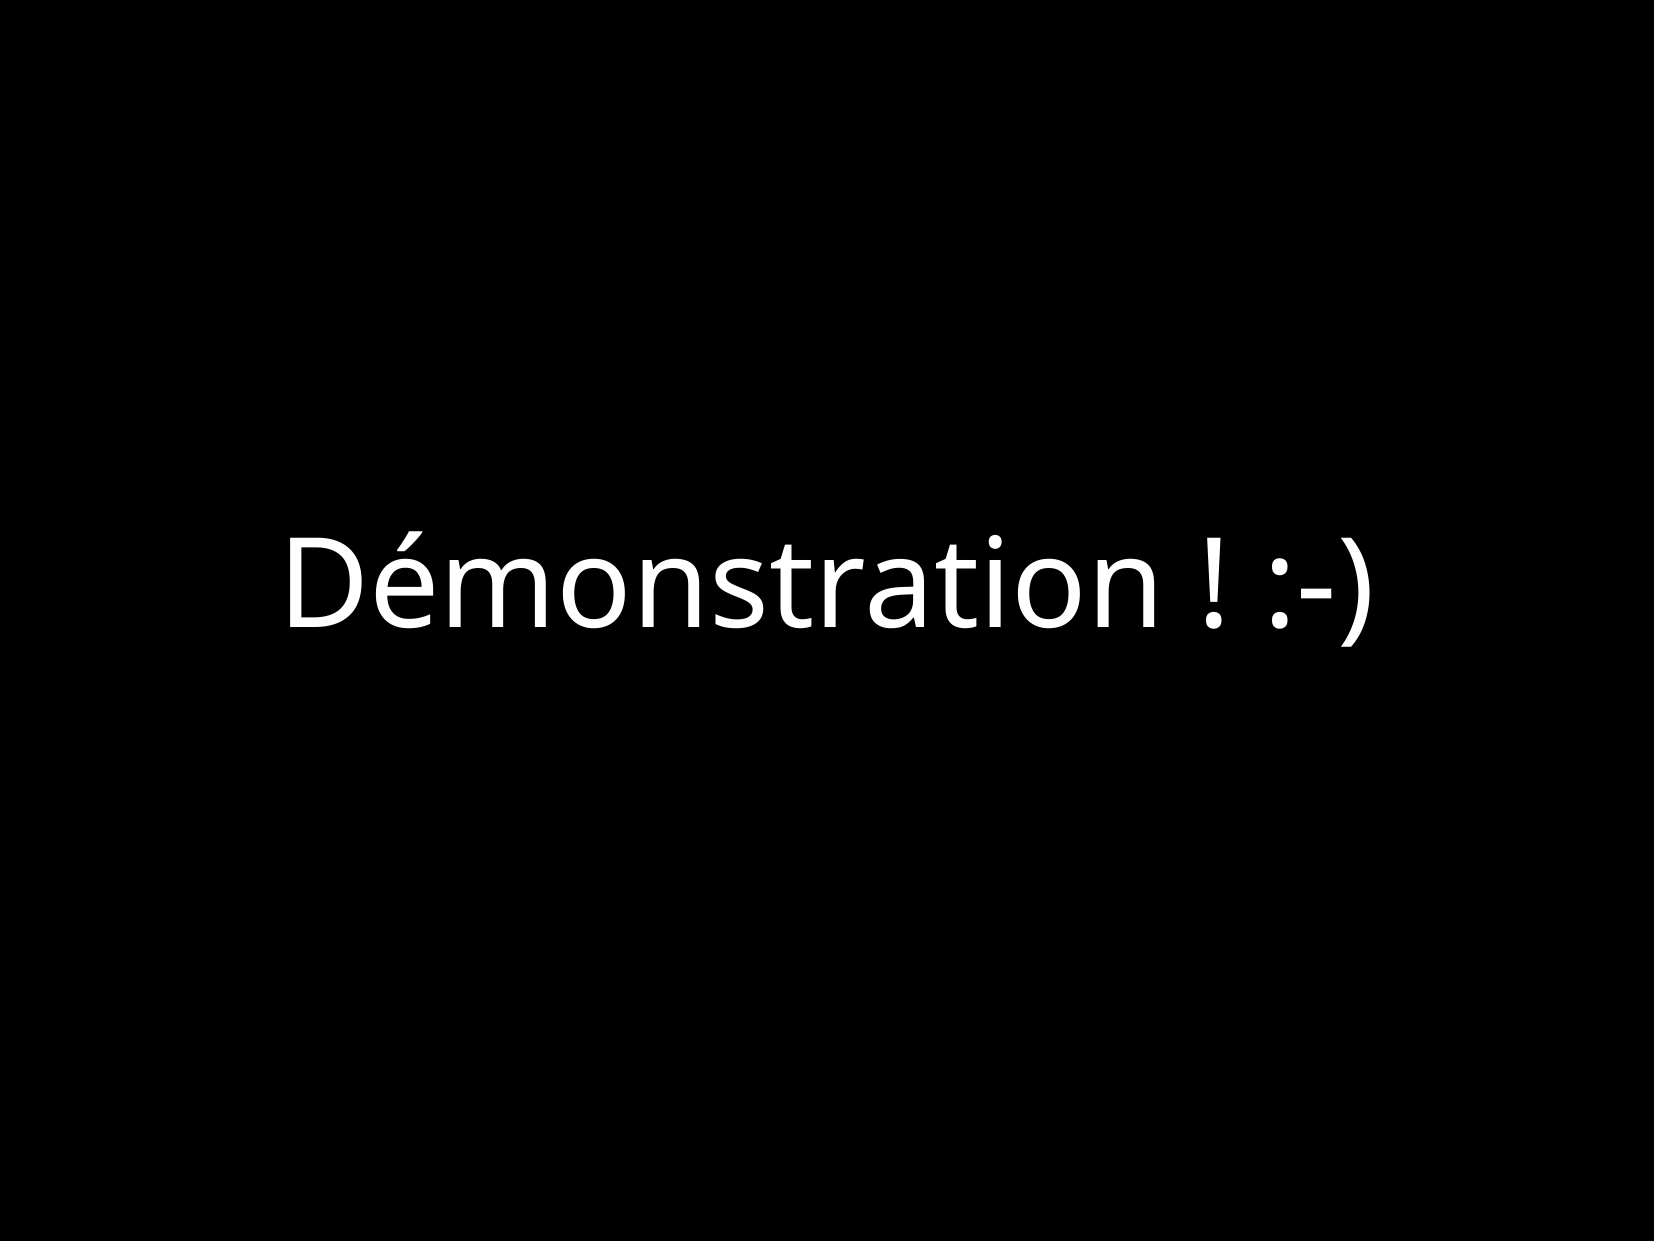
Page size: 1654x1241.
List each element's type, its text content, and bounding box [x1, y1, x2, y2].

subtitle Démonstration ! :-) [82, 49, 1571, 1109]
